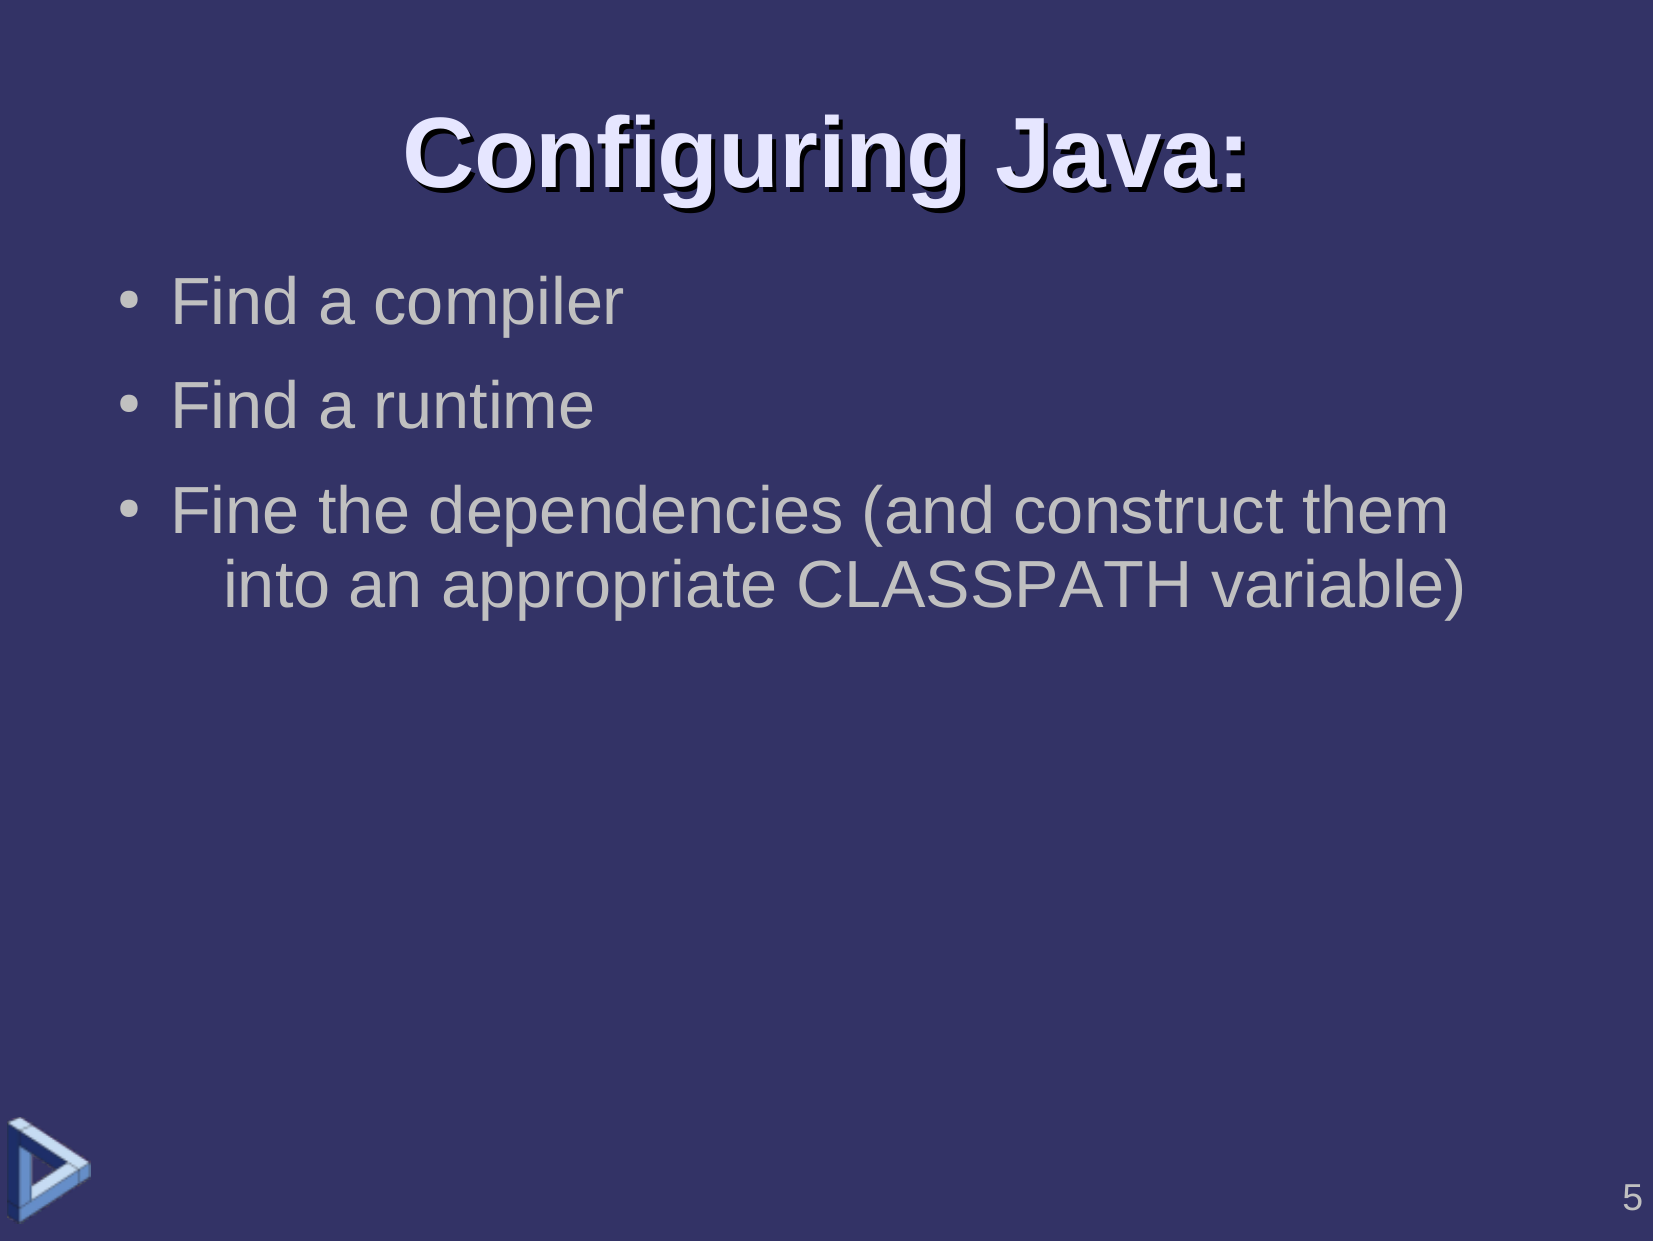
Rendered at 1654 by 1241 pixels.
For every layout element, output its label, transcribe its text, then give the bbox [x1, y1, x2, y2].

list Find a compiler Find a runtime Fine the dependencies (and construct them into an appropriate CLASSPATH variable) [81, 264, 1570, 1083]
picture [7, 1117, 91, 1224]
title Configuring Java: [82, 49, 1571, 257]
